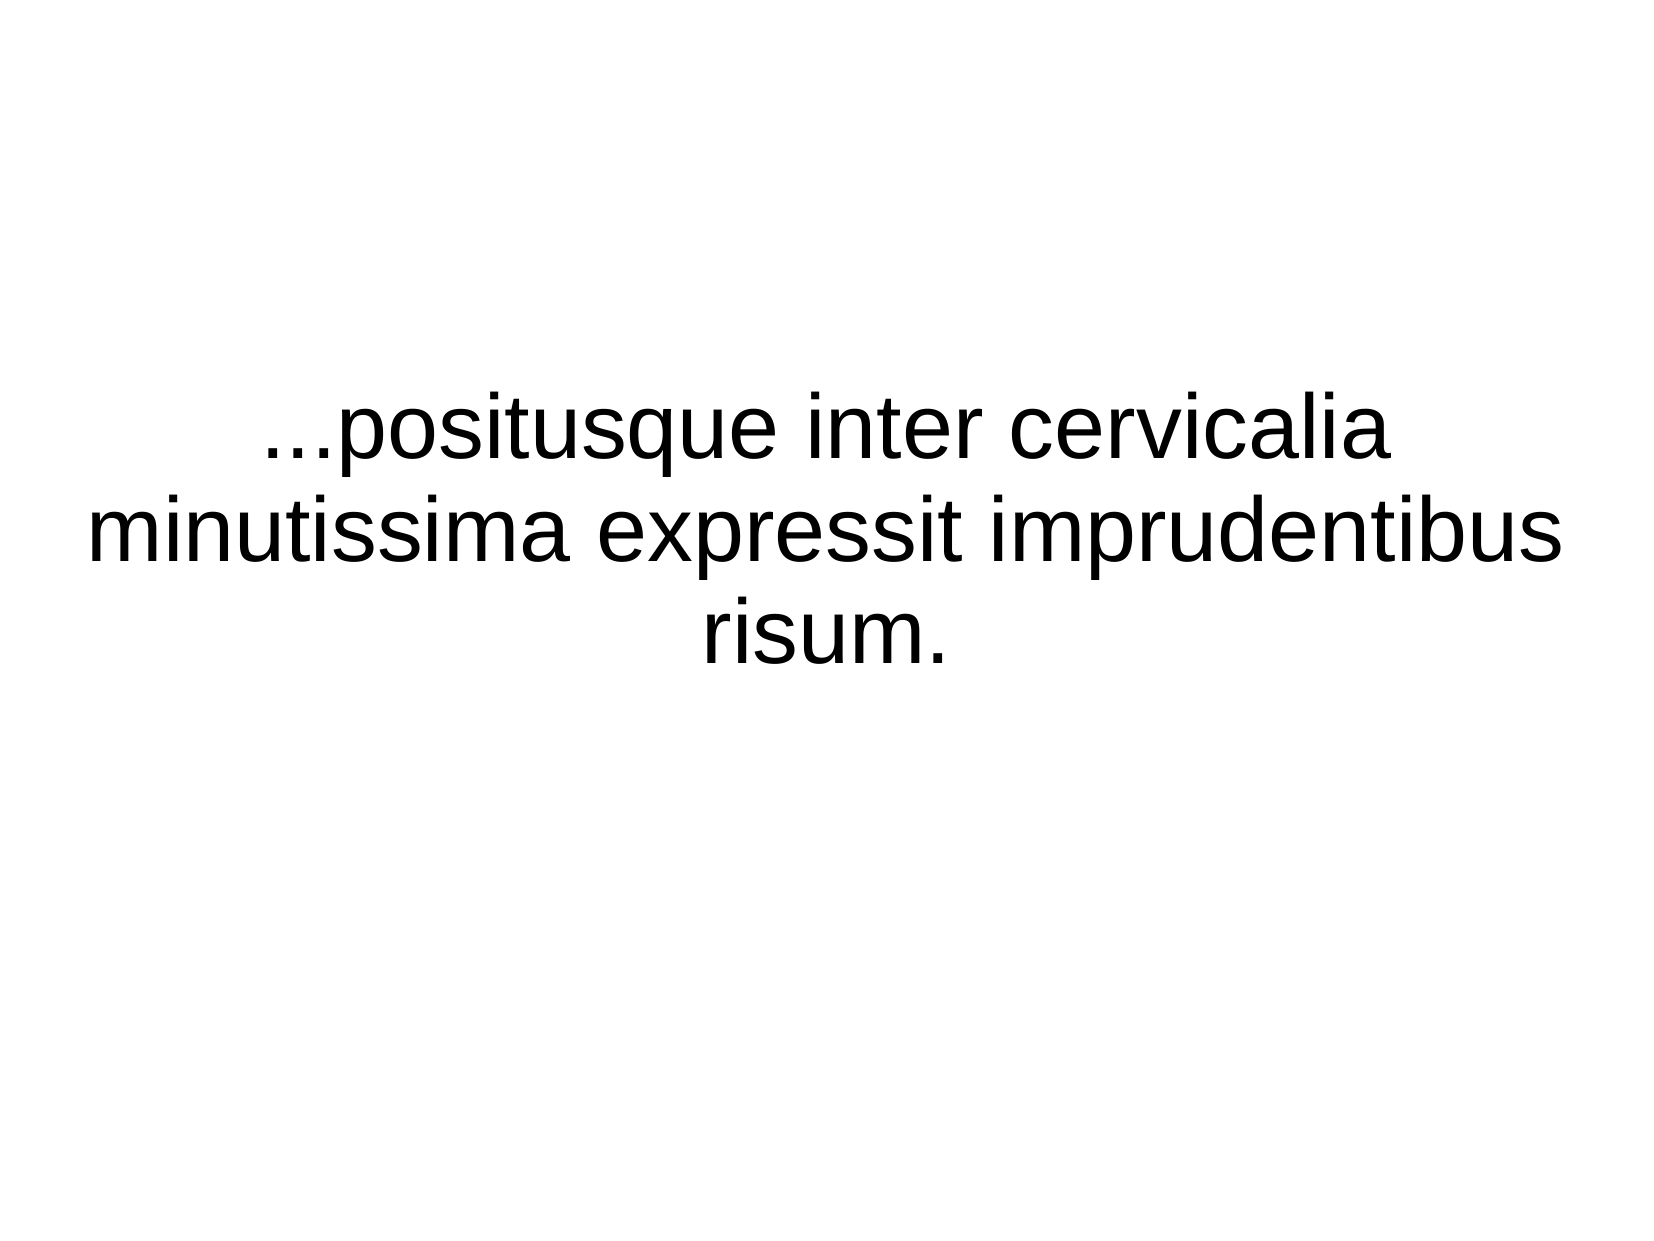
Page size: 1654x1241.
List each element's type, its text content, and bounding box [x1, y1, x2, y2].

subtitle ...positusque inter cervicalia minutissima expressit imprudentibus risum. [82, 49, 1571, 1010]
